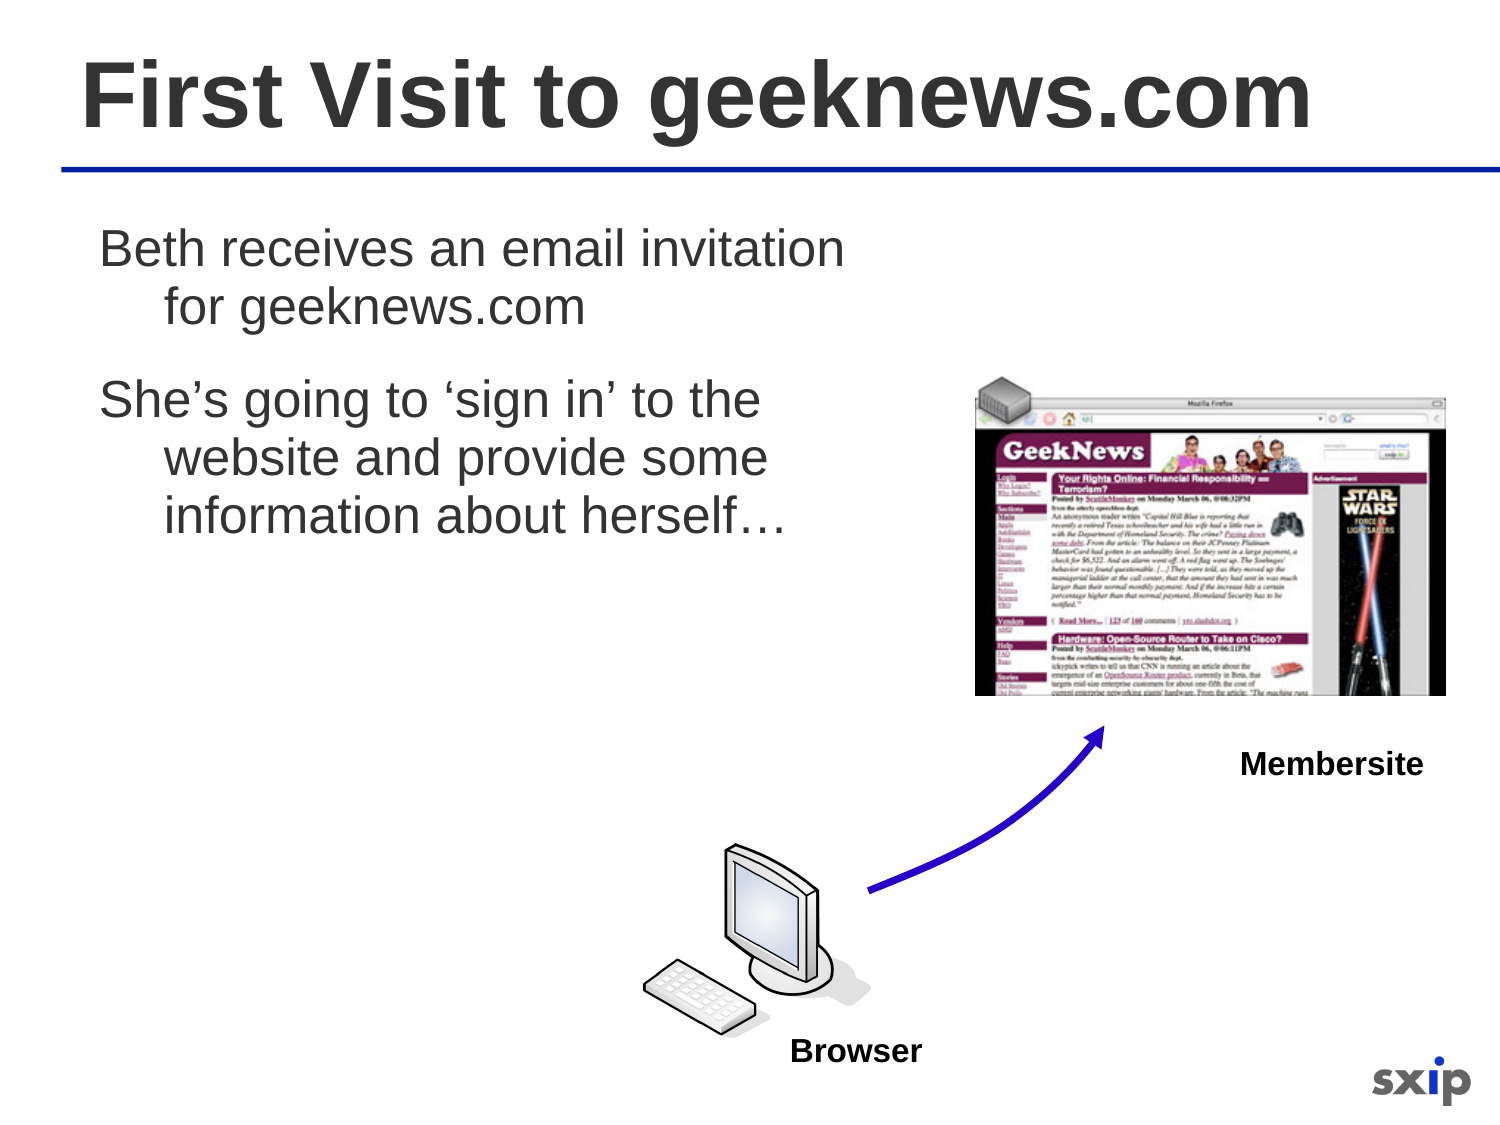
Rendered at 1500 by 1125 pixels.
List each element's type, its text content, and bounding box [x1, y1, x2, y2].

picture [643, 843, 871, 1038]
title First Visit to geeknews.com [61, 21, 1495, 169]
picture [975, 374, 1446, 696]
text_box Membersite [1224, 737, 1440, 790]
text_box Browser [774, 1025, 938, 1078]
list Beth receives an email invitation for geeknews.com She’s going to ‘sign in’ to the website and provide some information about herself… [62, 219, 897, 740]
picture [1372, 1056, 1471, 1106]
